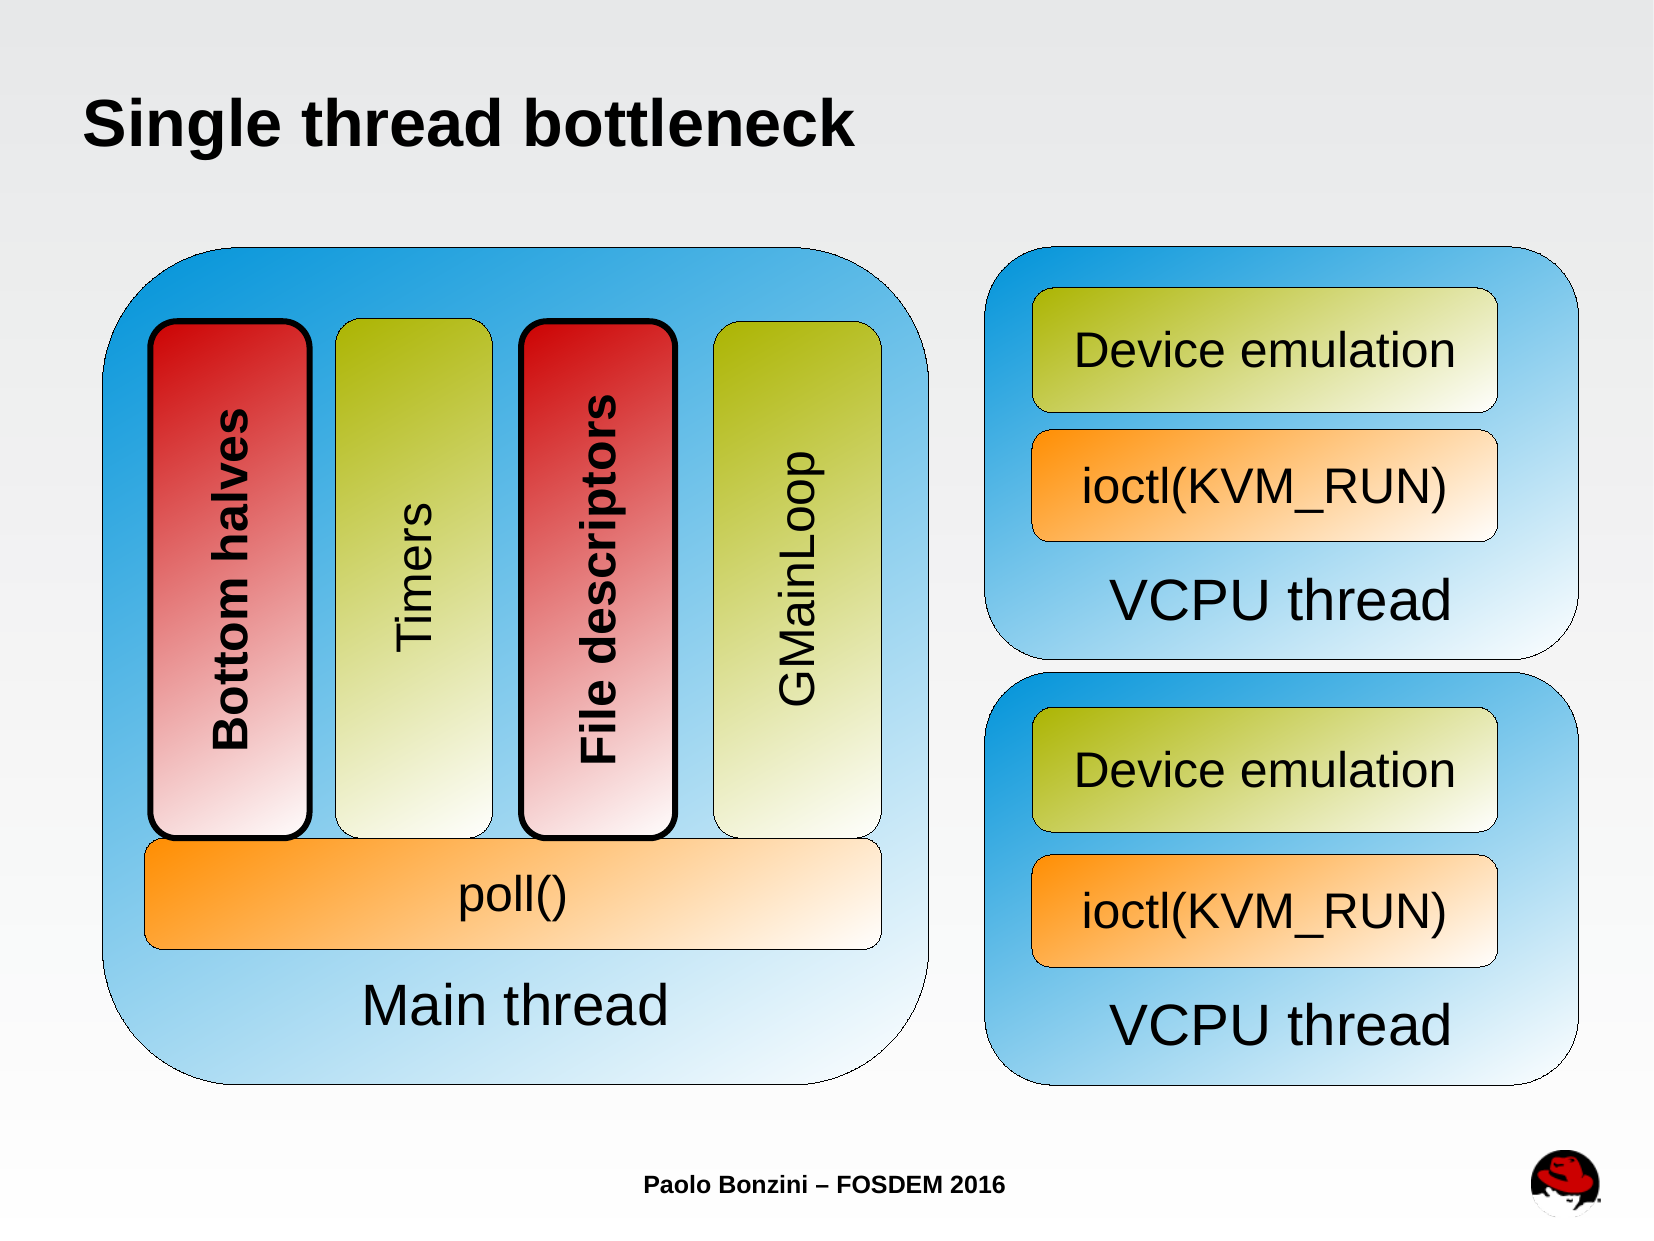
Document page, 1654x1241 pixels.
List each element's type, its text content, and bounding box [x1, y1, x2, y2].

text_box Bottom halves [150, 321, 310, 839]
picture [0, 0, 1654, 1241]
text_box File descriptors [521, 321, 676, 839]
text_box poll() [144, 838, 882, 950]
text_box Device emulation [1032, 287, 1498, 413]
text_box VCPU thread [984, 246, 1579, 660]
text_box ioctl(KVM_RUN) [1031, 429, 1498, 542]
text_box Device emulation [1032, 707, 1498, 833]
title Single thread bottleneck [82, 19, 1571, 227]
text_box Main thread [102, 247, 929, 1085]
text_box VCPU thread [984, 672, 1579, 1086]
text_box Timers [335, 318, 493, 839]
text_box ioctl(KVM_RUN) [1031, 854, 1498, 968]
text_box GMainLoop [713, 321, 882, 839]
